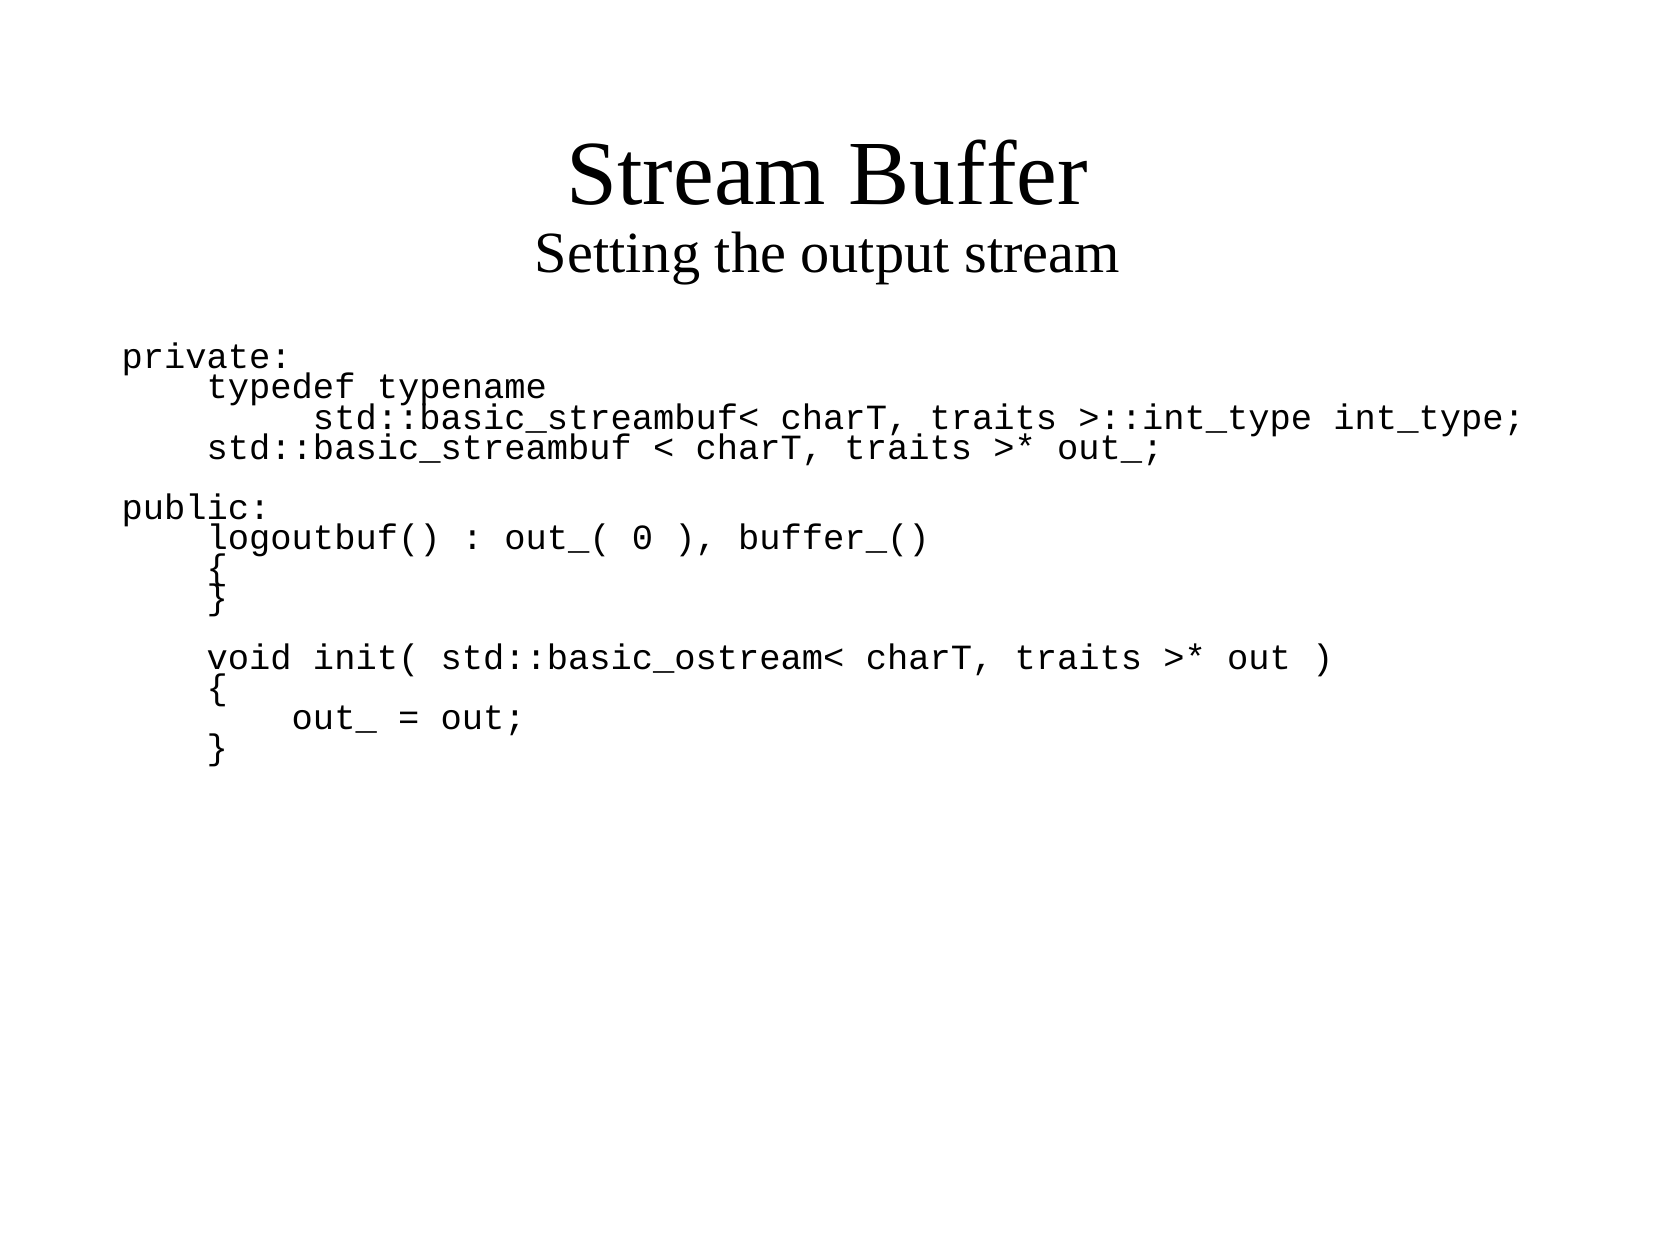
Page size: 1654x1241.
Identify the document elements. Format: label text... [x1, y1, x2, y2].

list private: typedef typename std::basic_streambuf< charT, traits >::int_type int_type; std::basic_streambuf < charT, traits >* out_; public: logoutbuf() : out_( 0 ), buffer_() { } void init( std::basic_ostream< charT, traits >* out ) { out_ = out; } [121, 344, 1534, 1126]
title Stream Buffer Setting the output stream [121, 102, 1534, 310]
